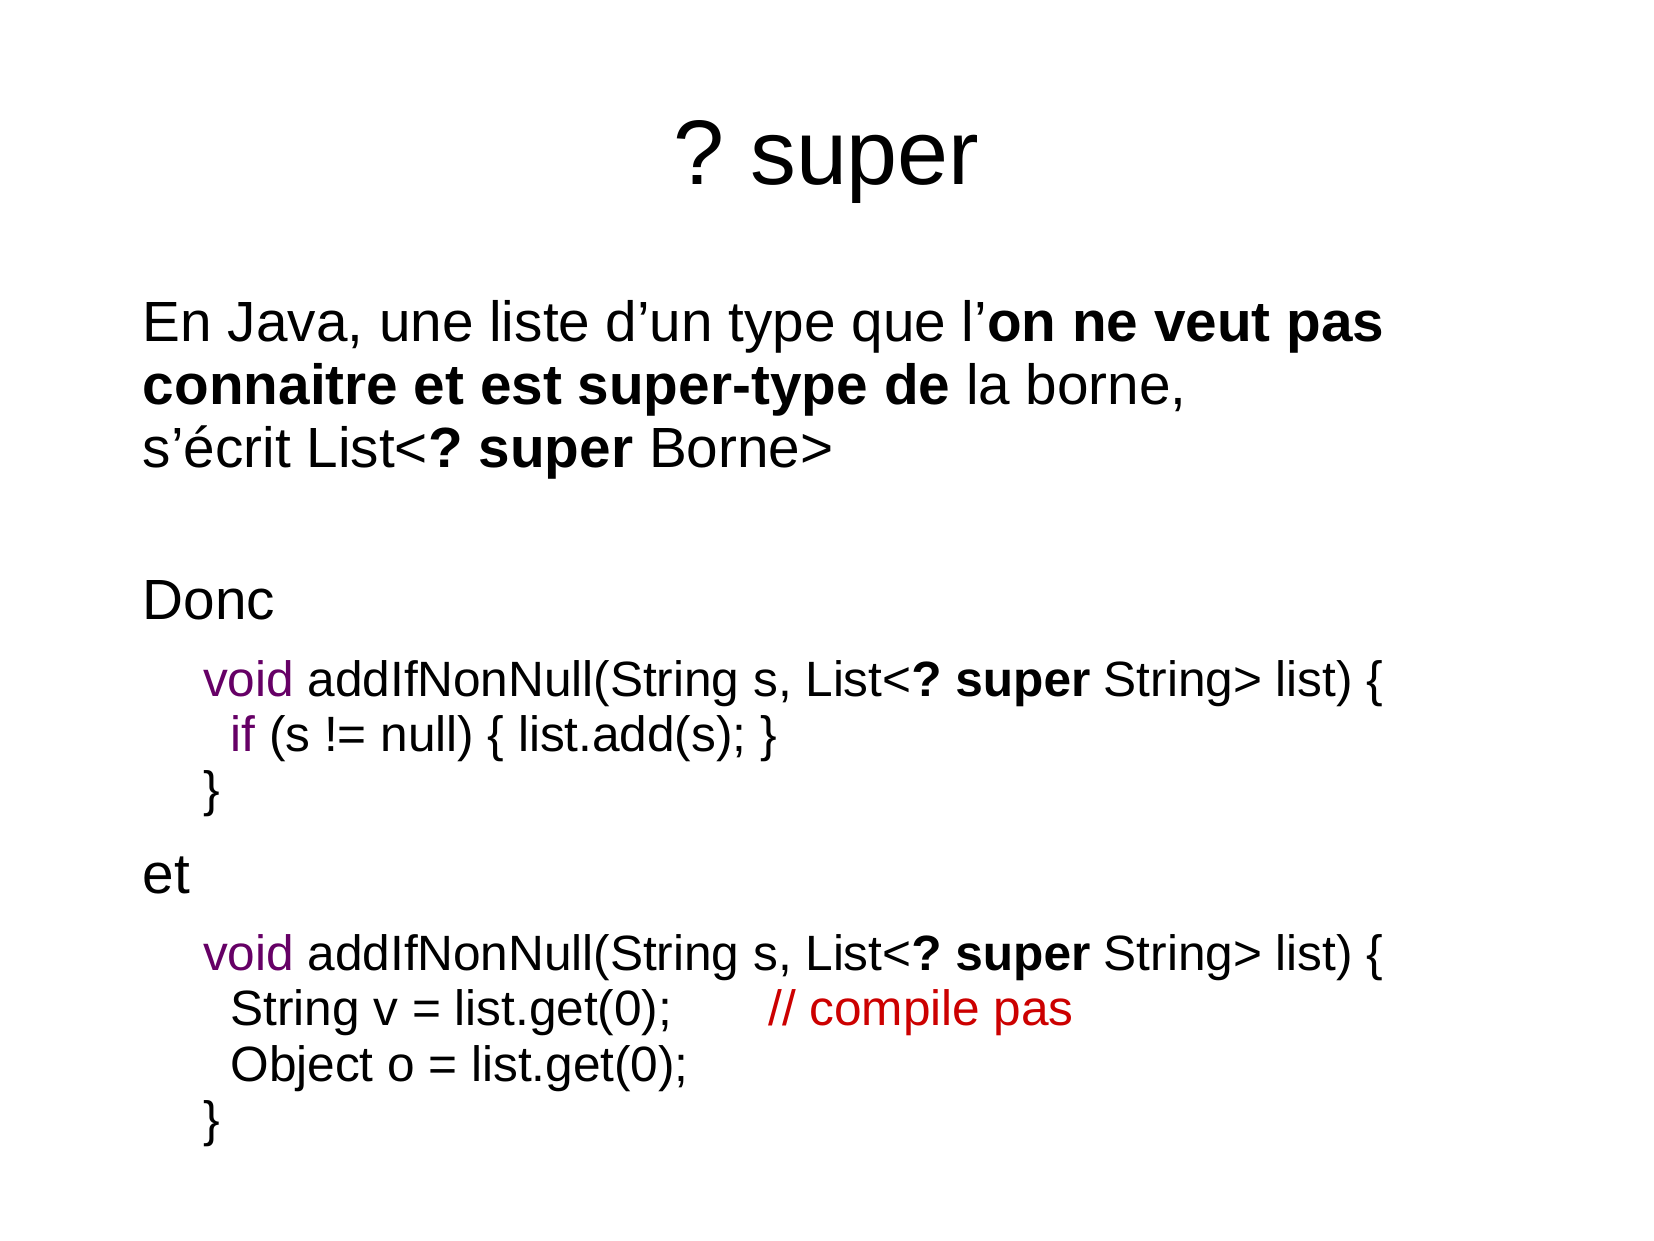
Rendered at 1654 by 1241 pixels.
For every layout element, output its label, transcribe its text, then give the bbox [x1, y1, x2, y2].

title ? super [82, 49, 1571, 257]
list En Java, une liste d’un type que l’on ne veut pas connaitre et est super-type de la borne, s’écrit List<? super Borne> Donc void addIfNonNull(String s, List<? super String> list) { if (s != null) { list.add(s); } } et void addIfNonNull(String s, List<? super String> list) { String v = list.get(0); // compile pas Object o = list.get(0); } [82, 290, 1571, 1156]
